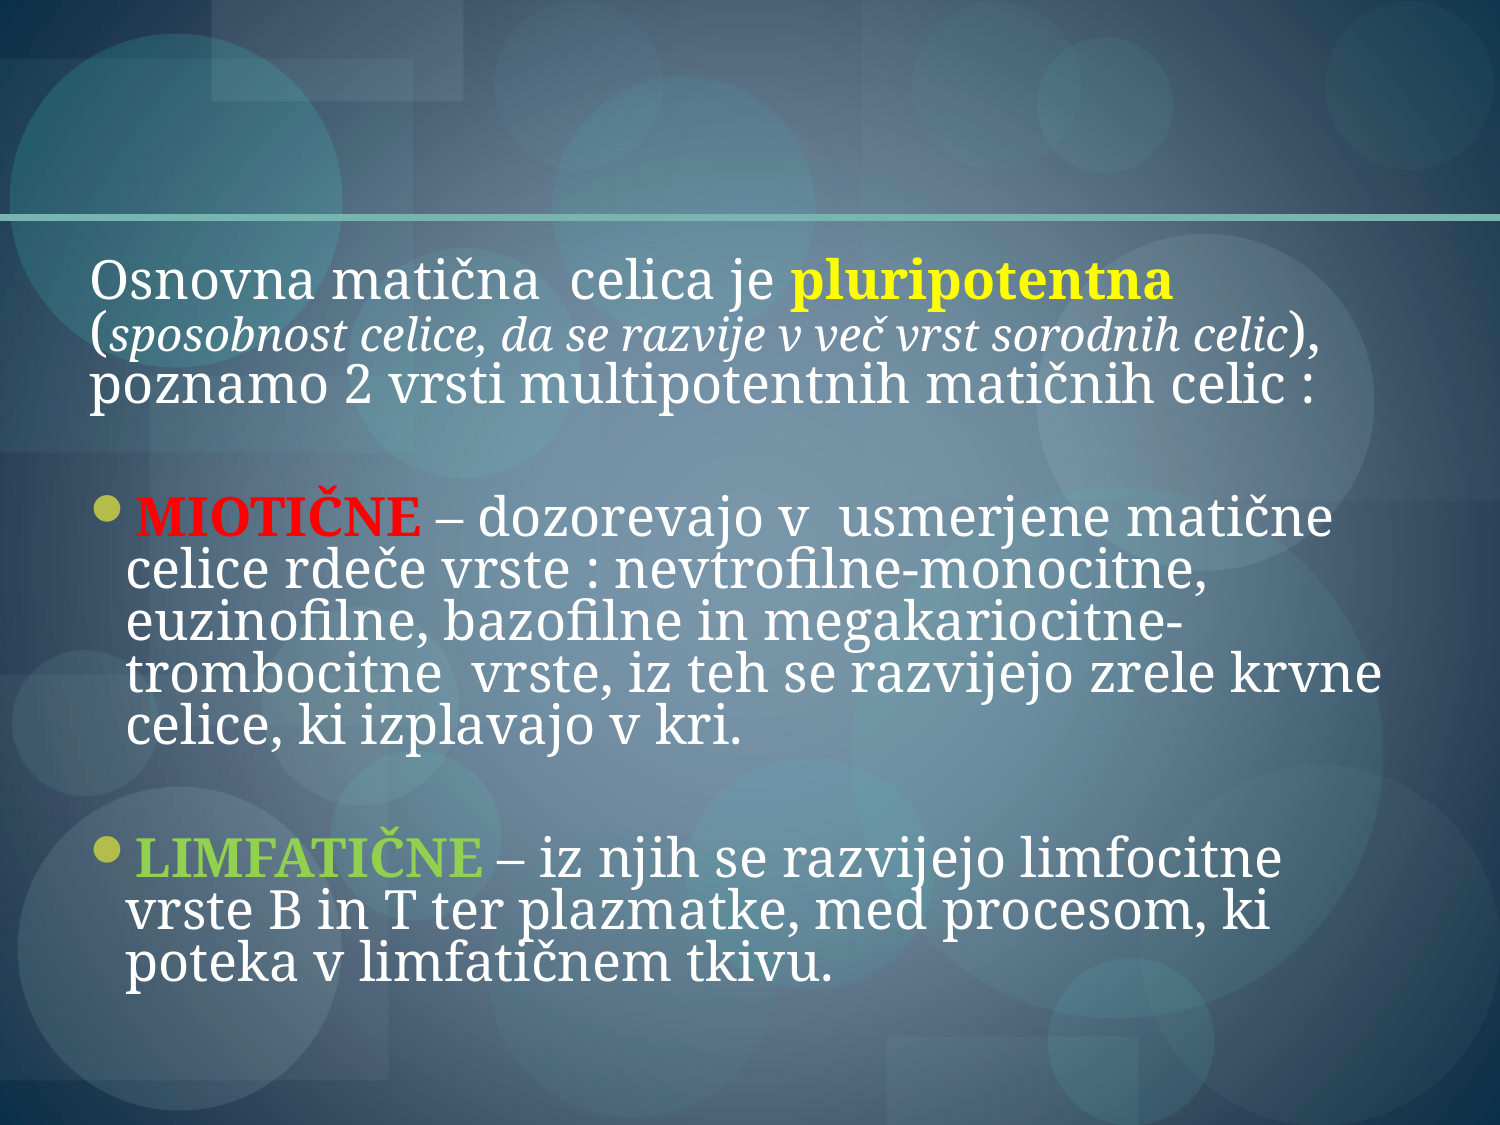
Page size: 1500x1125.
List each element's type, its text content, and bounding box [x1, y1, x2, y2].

picture [0, 0, 1500, 1125]
text_box Osnovna matična celica je pluripotentna (sposobnost celice, da se razvije v več vrst sorodnih celic), poznamo 2 vrsti multipotentnih matičnih celic : MIOTIČNE – dozorevajo v usmerjene matične celice rdeče vrste : nevtrofilne-monocitne, euzinofilne, bazofilne in megakariocitne-trombocitne vrste, iz teh se razvijejo zrele krvne celice, ki izplavajo v kri. LIMFATIČNE – iz njih se razvijejo limfocitne vrste B in T ter plazmatke, med procesom, ki poteka v limfatičnem tkivu. [74, 249, 1425, 1000]
